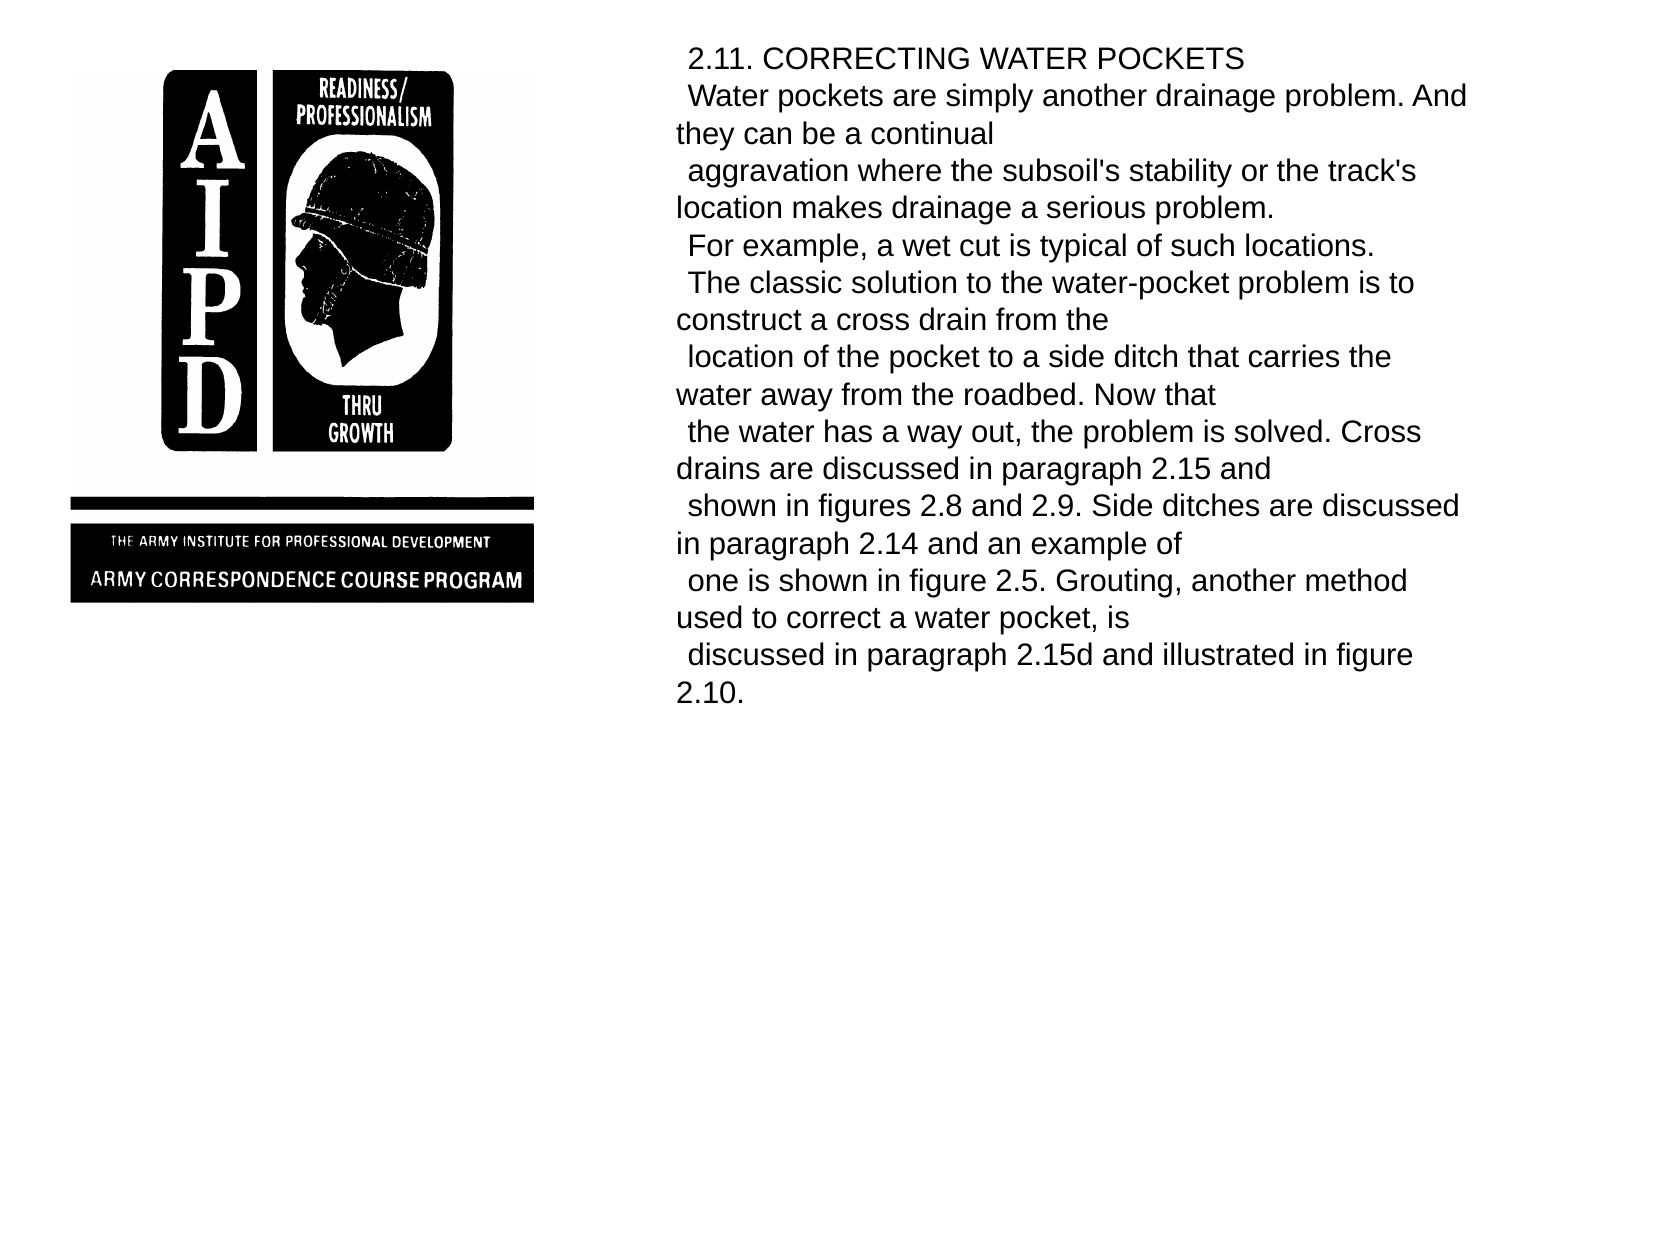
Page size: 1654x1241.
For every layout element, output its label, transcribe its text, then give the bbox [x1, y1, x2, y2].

text_box 2.11. CORRECTING WATER POCKETS Water pockets are simply another drainage problem. And they can be a continual aggravation where the subsoil's stability or the track's location makes drainage a serious problem. For example, a wet cut is typical of such locations. The classic solution to the water-pocket problem is to construct a cross drain from the location of the pocket to a side ditch that carries the water away from the roadbed. Now that the water has a way out, the problem is solved. Cross drains are discussed in paragraph 2.15 and shown in figures 2.8 and 2.9. Side ditches are discussed in paragraph 2.14 and an example of one is shown in figure 2.5. Grouting, another method used to correct a water pocket, is discussed in paragraph 2.15d and illustrated in figure 2.10. [661, 30, 1489, 718]
picture [68, 68, 538, 607]
